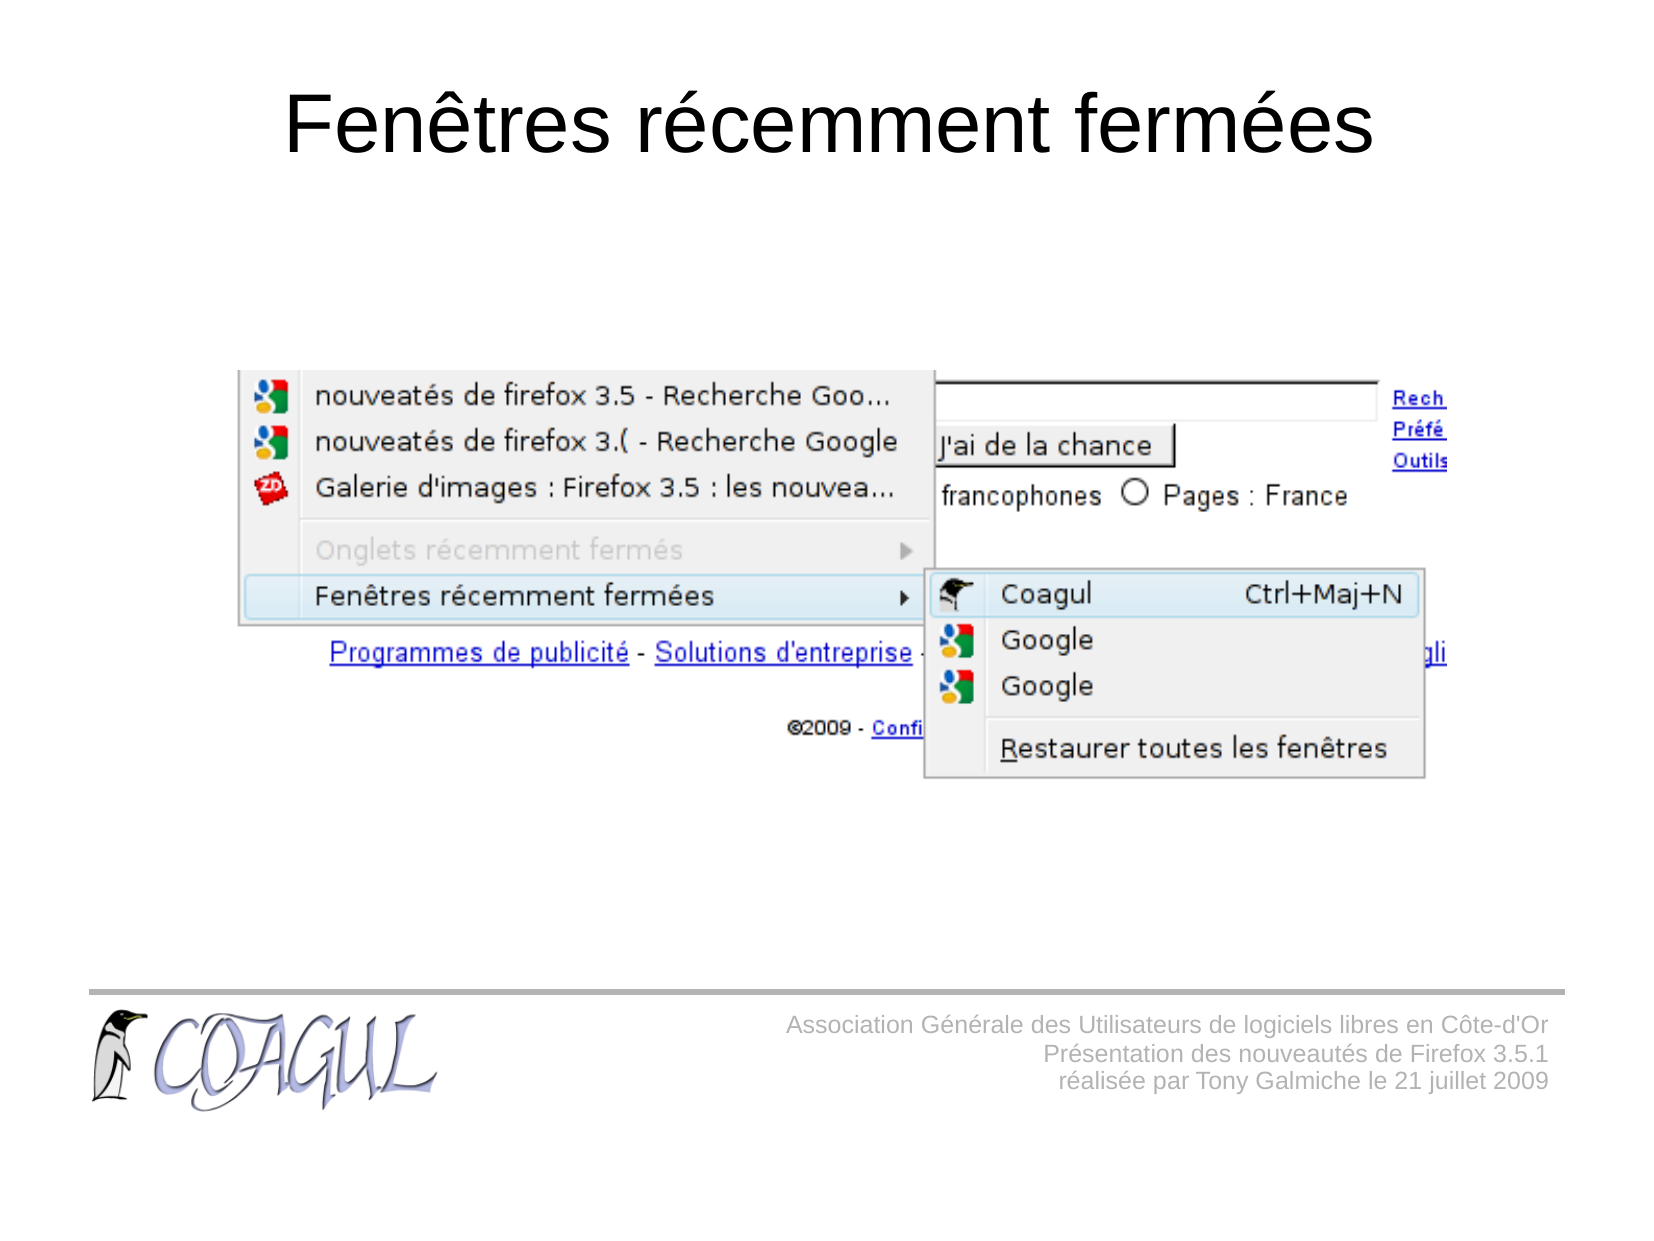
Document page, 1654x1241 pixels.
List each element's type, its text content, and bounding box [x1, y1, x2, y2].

title Fenêtres récemment fermées [88, 70, 1571, 178]
picture [88, 1006, 443, 1117]
picture [205, 370, 1447, 798]
